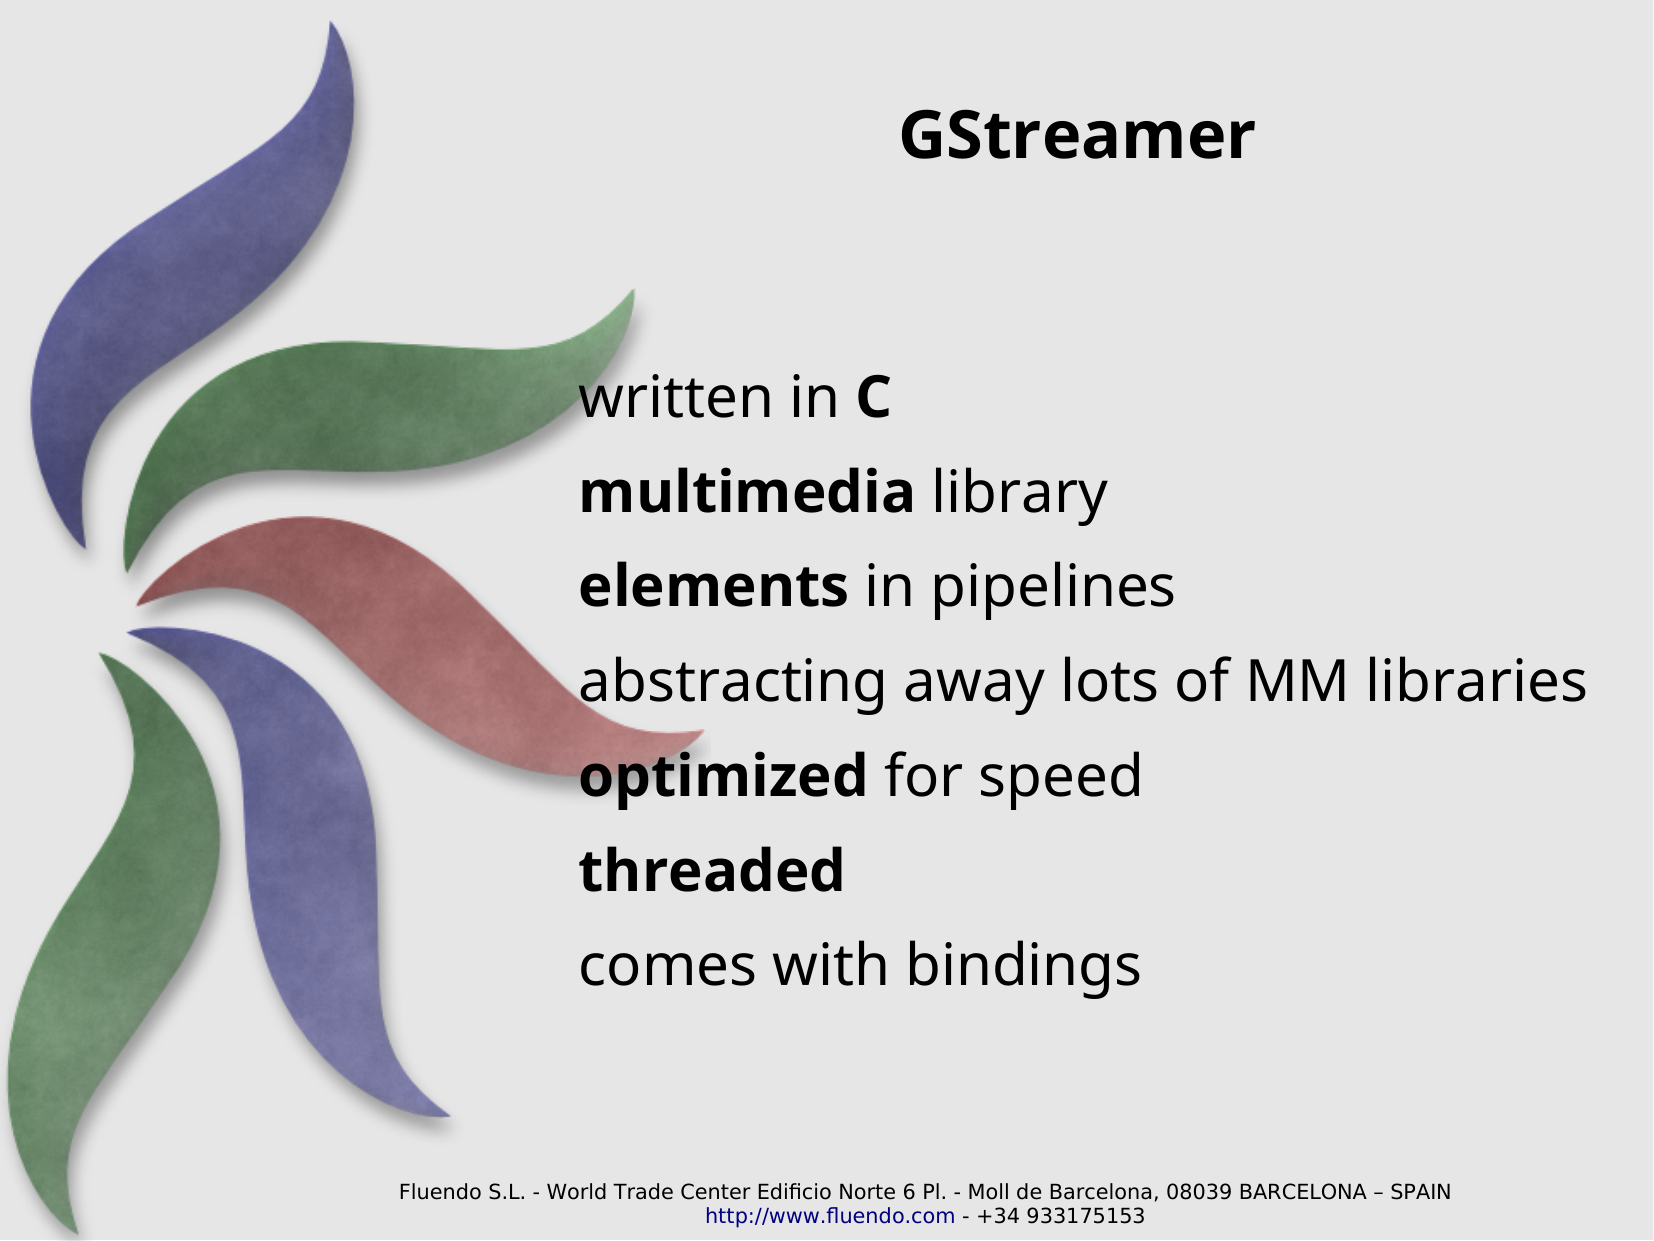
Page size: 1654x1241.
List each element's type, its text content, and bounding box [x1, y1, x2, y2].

title GStreamer [560, 58, 1595, 207]
list written in C multimedia library elements in pipelines abstracting away lots of MM libraries optimized for speed threaded comes with bindings [560, 236, 1595, 1123]
picture [0, 0, 711, 1241]
